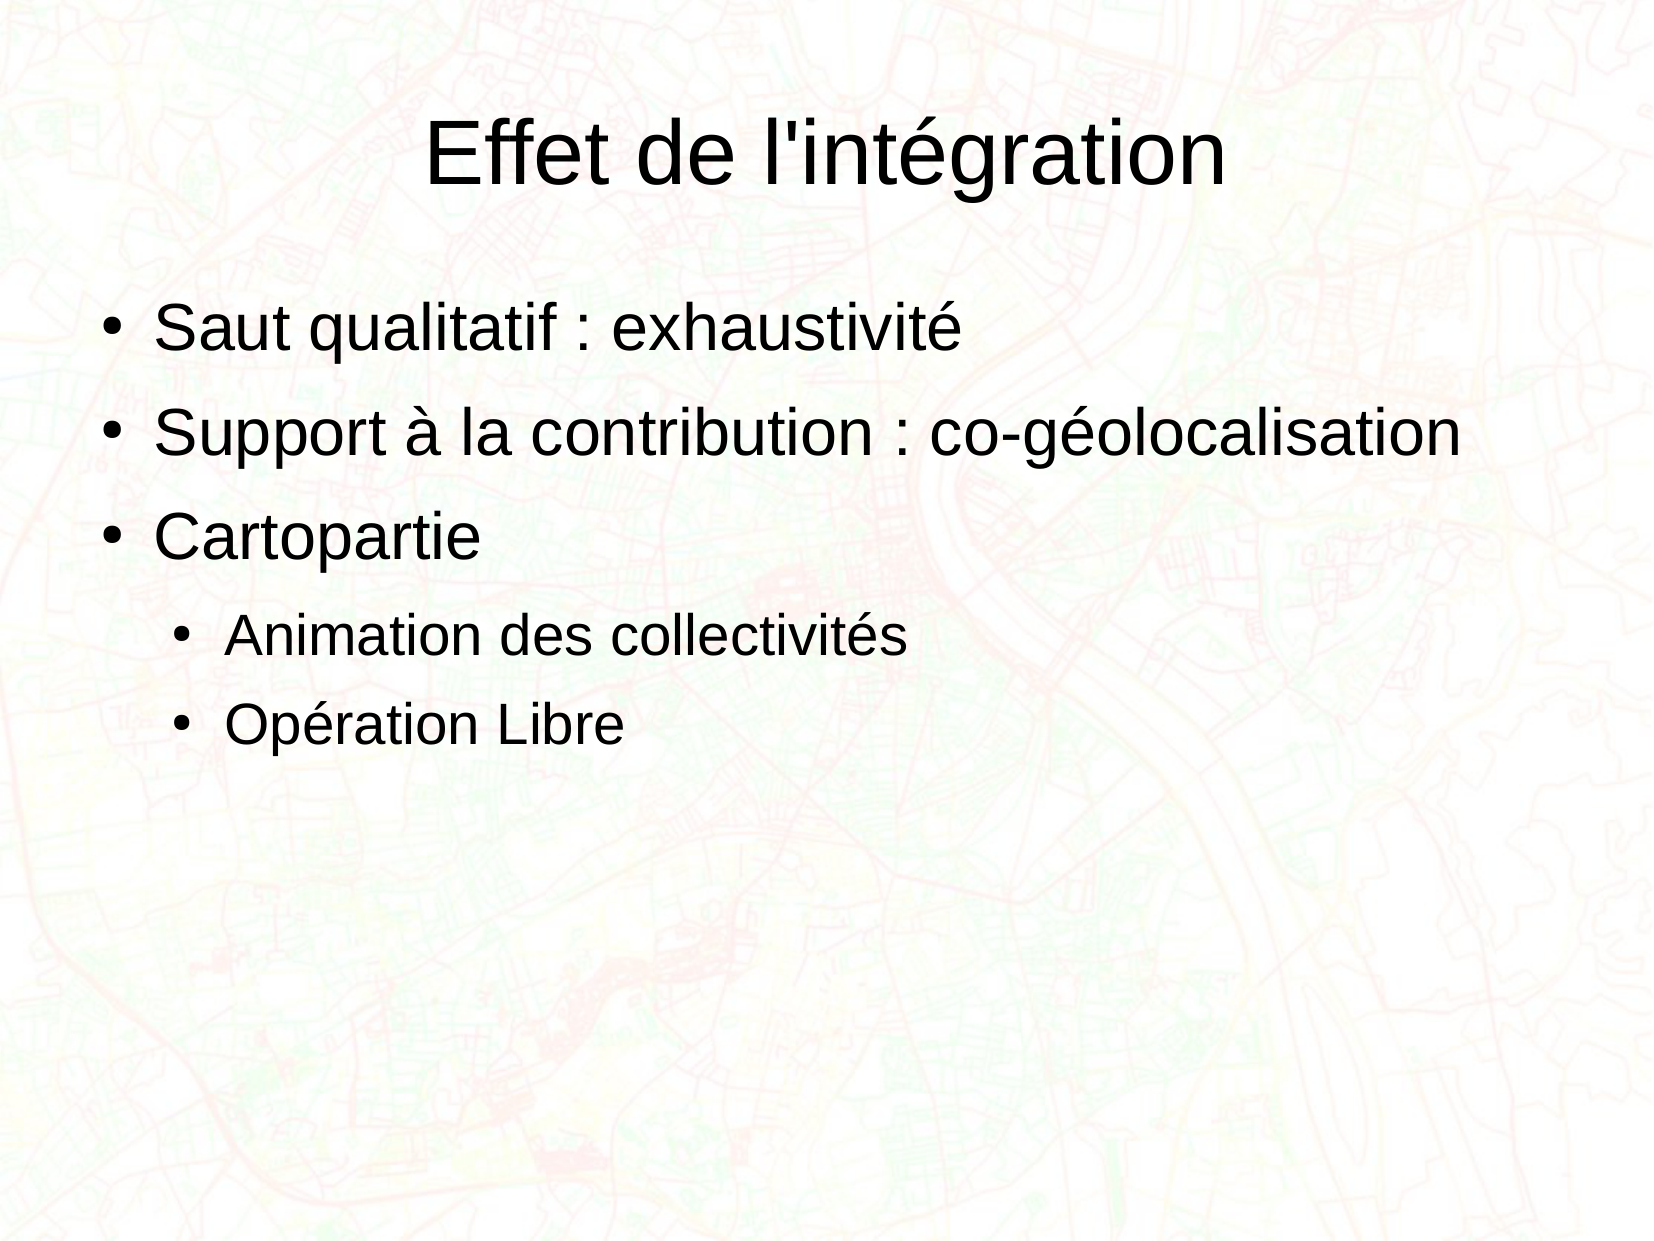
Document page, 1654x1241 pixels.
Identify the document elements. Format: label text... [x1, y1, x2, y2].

title Effet de l'intégration [82, 49, 1571, 257]
list Saut qualitatif : exhaustivité Support à la contribution : co-géolocalisation Cartopartie Animation des collectivités Opération Libre [82, 290, 1571, 1010]
picture [0, 0, 1654, 1241]
